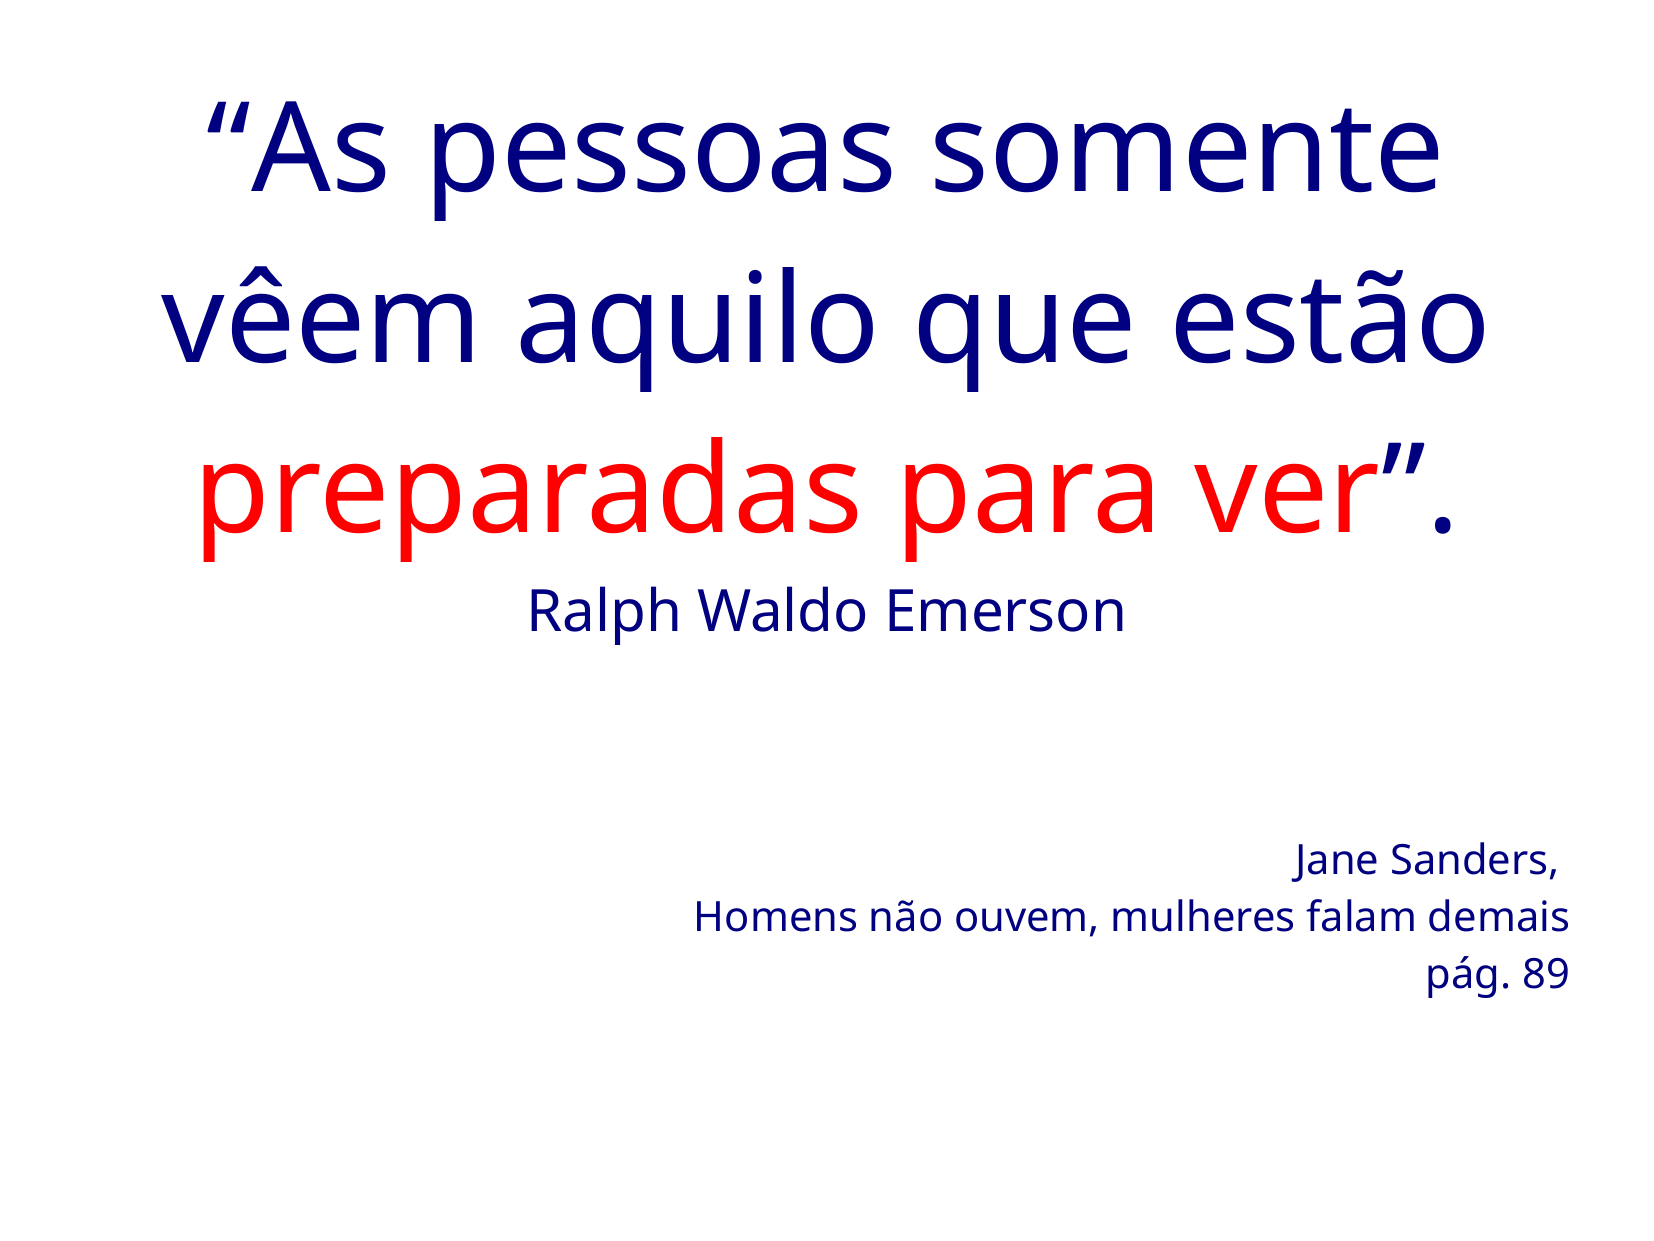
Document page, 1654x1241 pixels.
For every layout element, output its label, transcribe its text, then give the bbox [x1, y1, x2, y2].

subtitle “As pessoas somente vêem aquilo que estão preparadas para ver”. Ralph Waldo Emerson Jane Sanders, Homens não ouvem, mulheres falam demais pág. 89 [82, 49, 1571, 1010]
